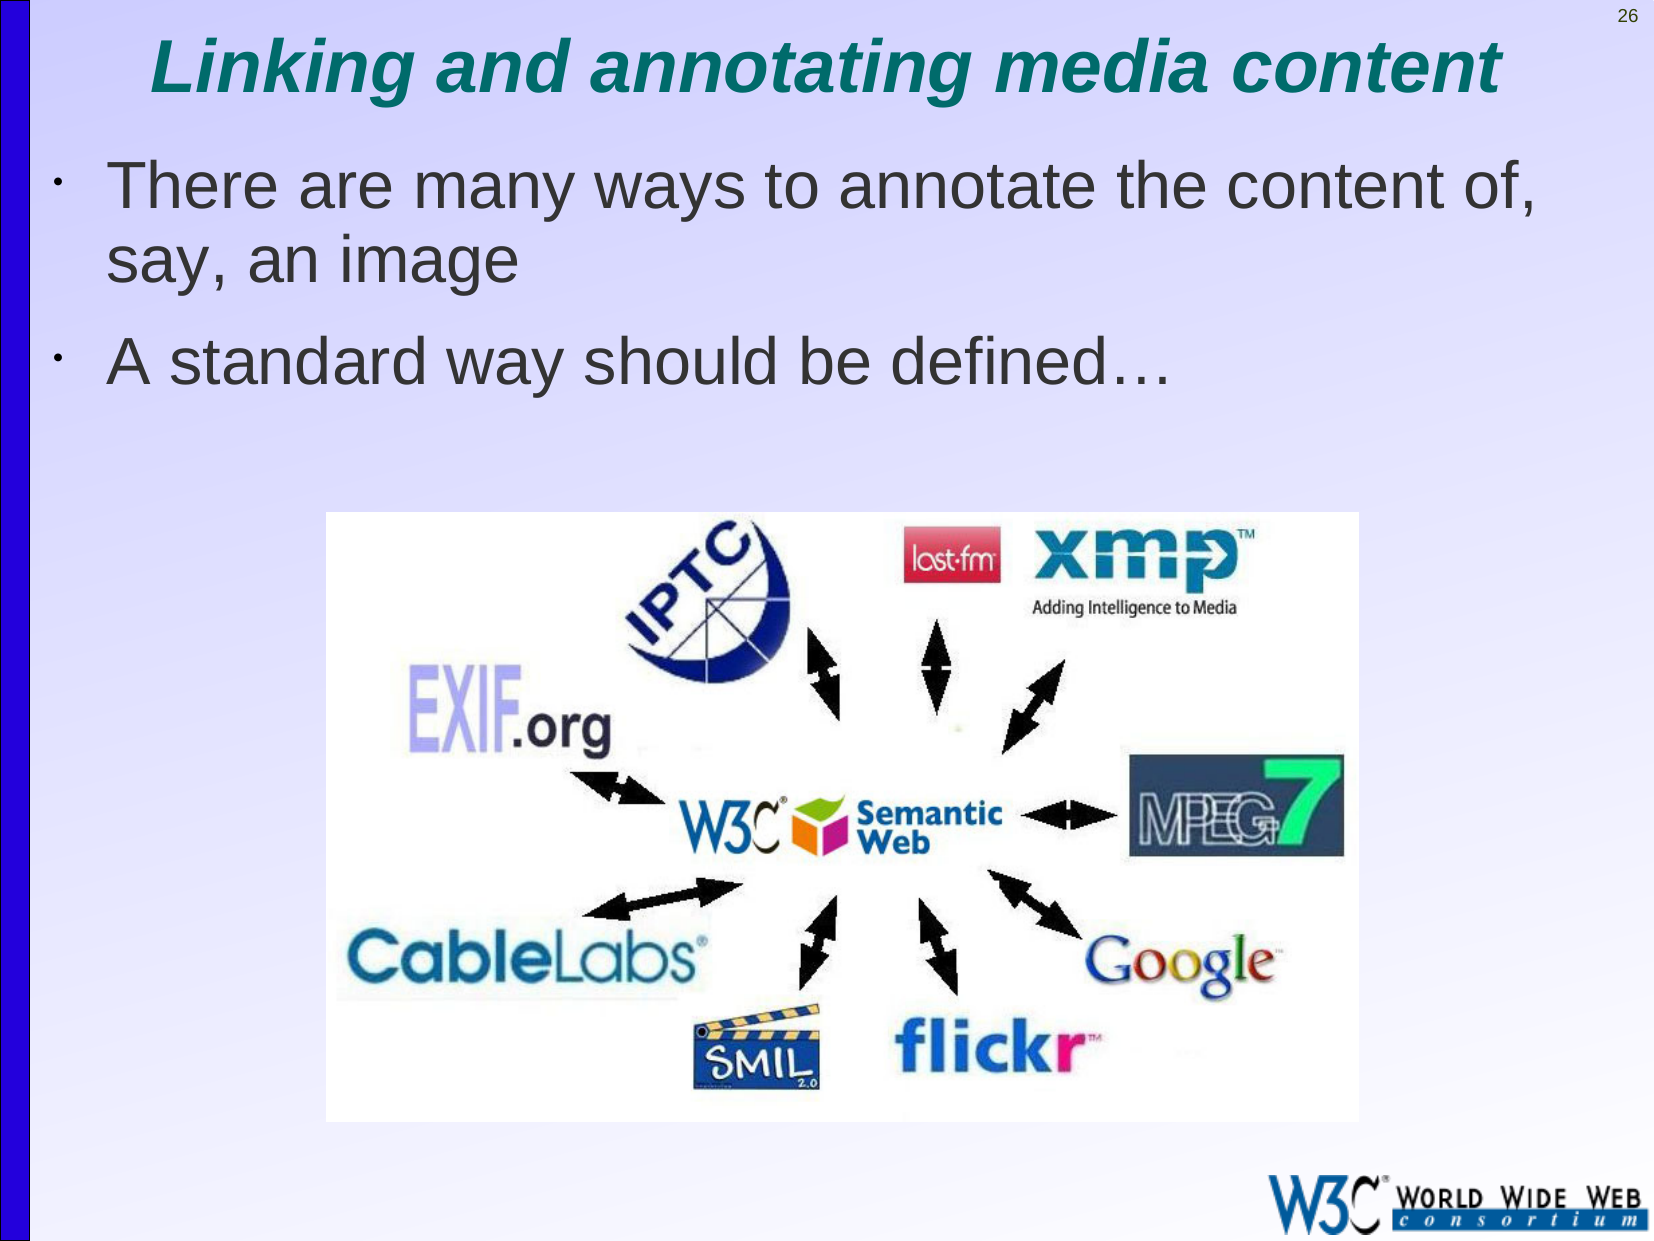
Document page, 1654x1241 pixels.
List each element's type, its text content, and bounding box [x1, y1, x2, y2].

title Linking and annotating media content [0, 5, 1654, 125]
picture [1263, 1175, 1654, 1235]
picture [326, 512, 1359, 1123]
list There are many ways to annotate the content of, say, an image A standard way should be defined… [35, 147, 1618, 1134]
